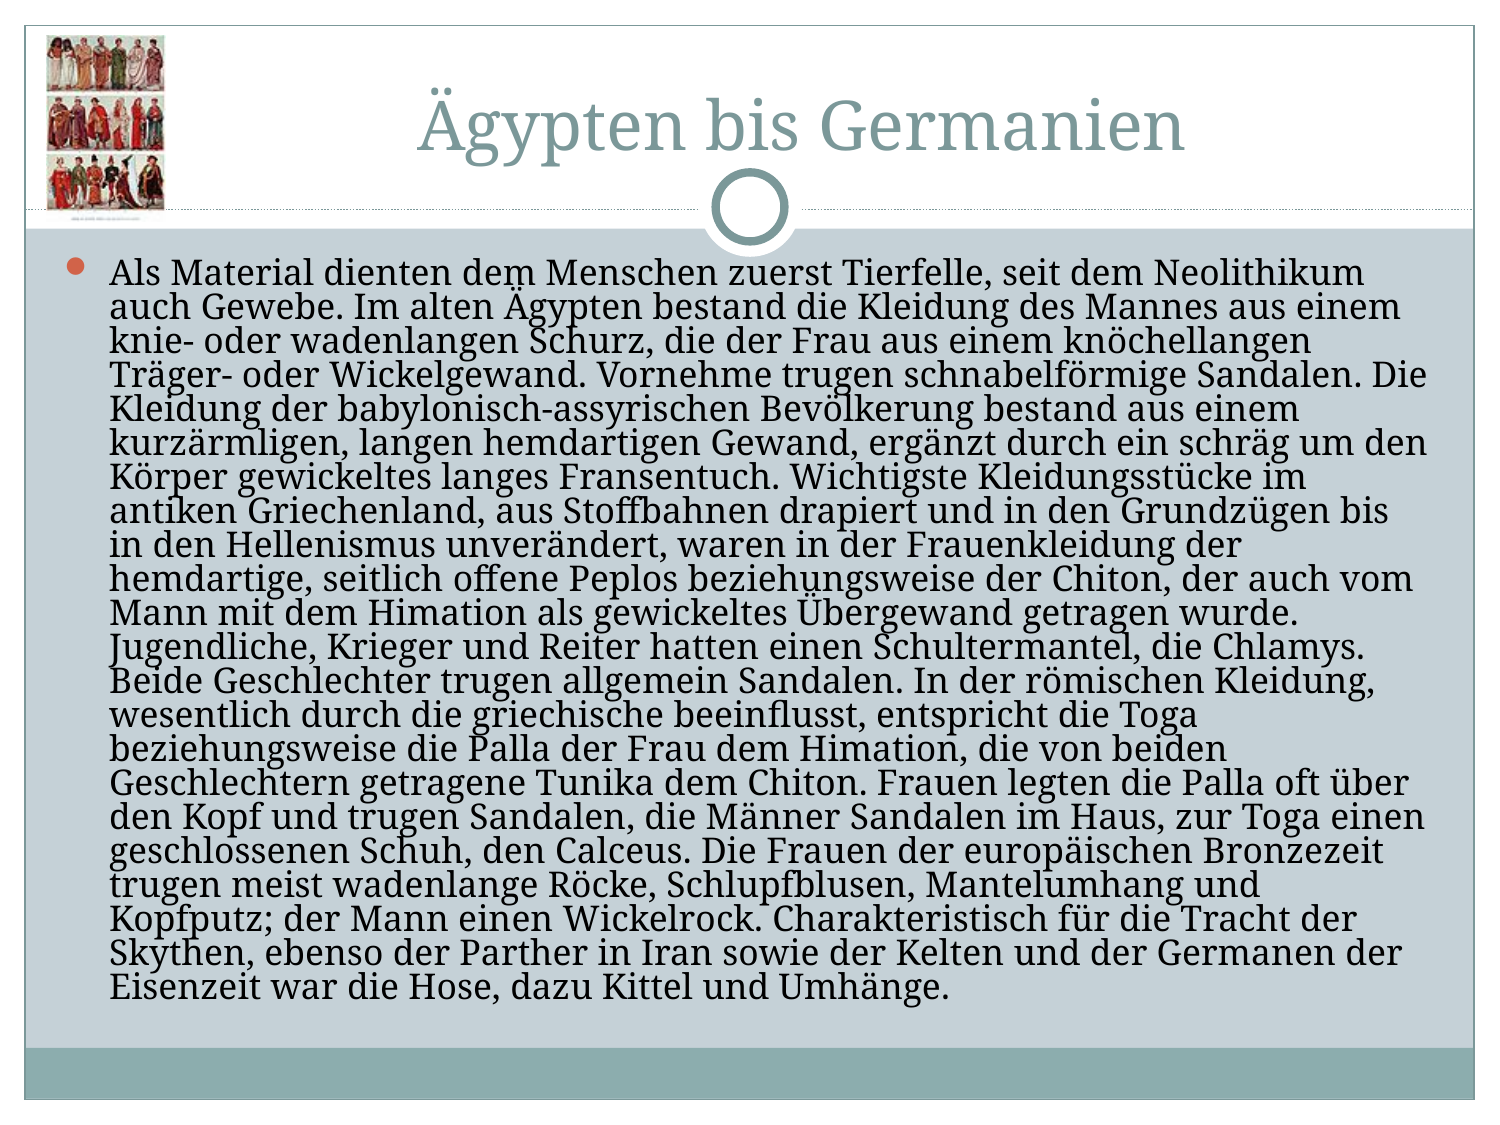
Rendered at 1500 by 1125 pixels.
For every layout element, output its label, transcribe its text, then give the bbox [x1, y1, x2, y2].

title Ägypten bis Germanien [166, 46, 1500, 172]
picture [46, 35, 166, 222]
list Als Material dienten dem Menschen zuerst Tierfelle, seit dem Neolithikum auch Gewebe. Im alten Ägypten bestand die Kleidung des Mannes aus einem knie- oder wadenlangen Schurz, die der Frau aus einem knöchellangen Träger- oder Wickelgewand. Vornehme trugen schnabelförmige Sandalen. Die Kleidung der babylonisch-assyrischen Bevölkerung bestand aus einem kurzärmligen, langen hemdartigen Gewand, ergänzt durch ein schräg um den Körper gewickeltes langes Fransentuch. Wichtigste Kleidungsstücke im antiken Griechenland, aus Stoffbahnen drapiert und in den Grundzügen bis in den Hellenismus unverändert, waren in der Frauenkleidung der hemdartige, seitlich offene Peplos beziehungsweise der Chiton, der auch vom Mann mit dem Himation als gewickeltes Übergewand getragen wurde. Jugendliche, Krieger und Reiter hatten einen Schultermantel, die Chlamys. Beide Geschlechter trugen allgemein Sandalen. In der römischen Kleidung, wesentlich durch die griechische beeinflusst, entspricht die Toga beziehungsweise die Palla der Frau dem Himation, die von beiden Geschlechtern getragene Tunika dem Chiton. Frauen legten die Palla oft über den Kopf und trugen Sandalen, die Männer Sandalen im Haus, zur Toga einen geschlossenen Schuh, den Calceus. Die Frauen der europäischen Bronzezeit trugen meist wadenlange Röcke, Schlupfblusen, Mantelumhang und Kopfputz; der Mann einen Wickelrock. Charakteristisch für die Tracht der Skythen, ebenso der Parther in Iran sowie der Kelten und der Germanen der Eisenzeit war die Hose, dazu Kittel und Umhänge. [49, 250, 1445, 1066]
